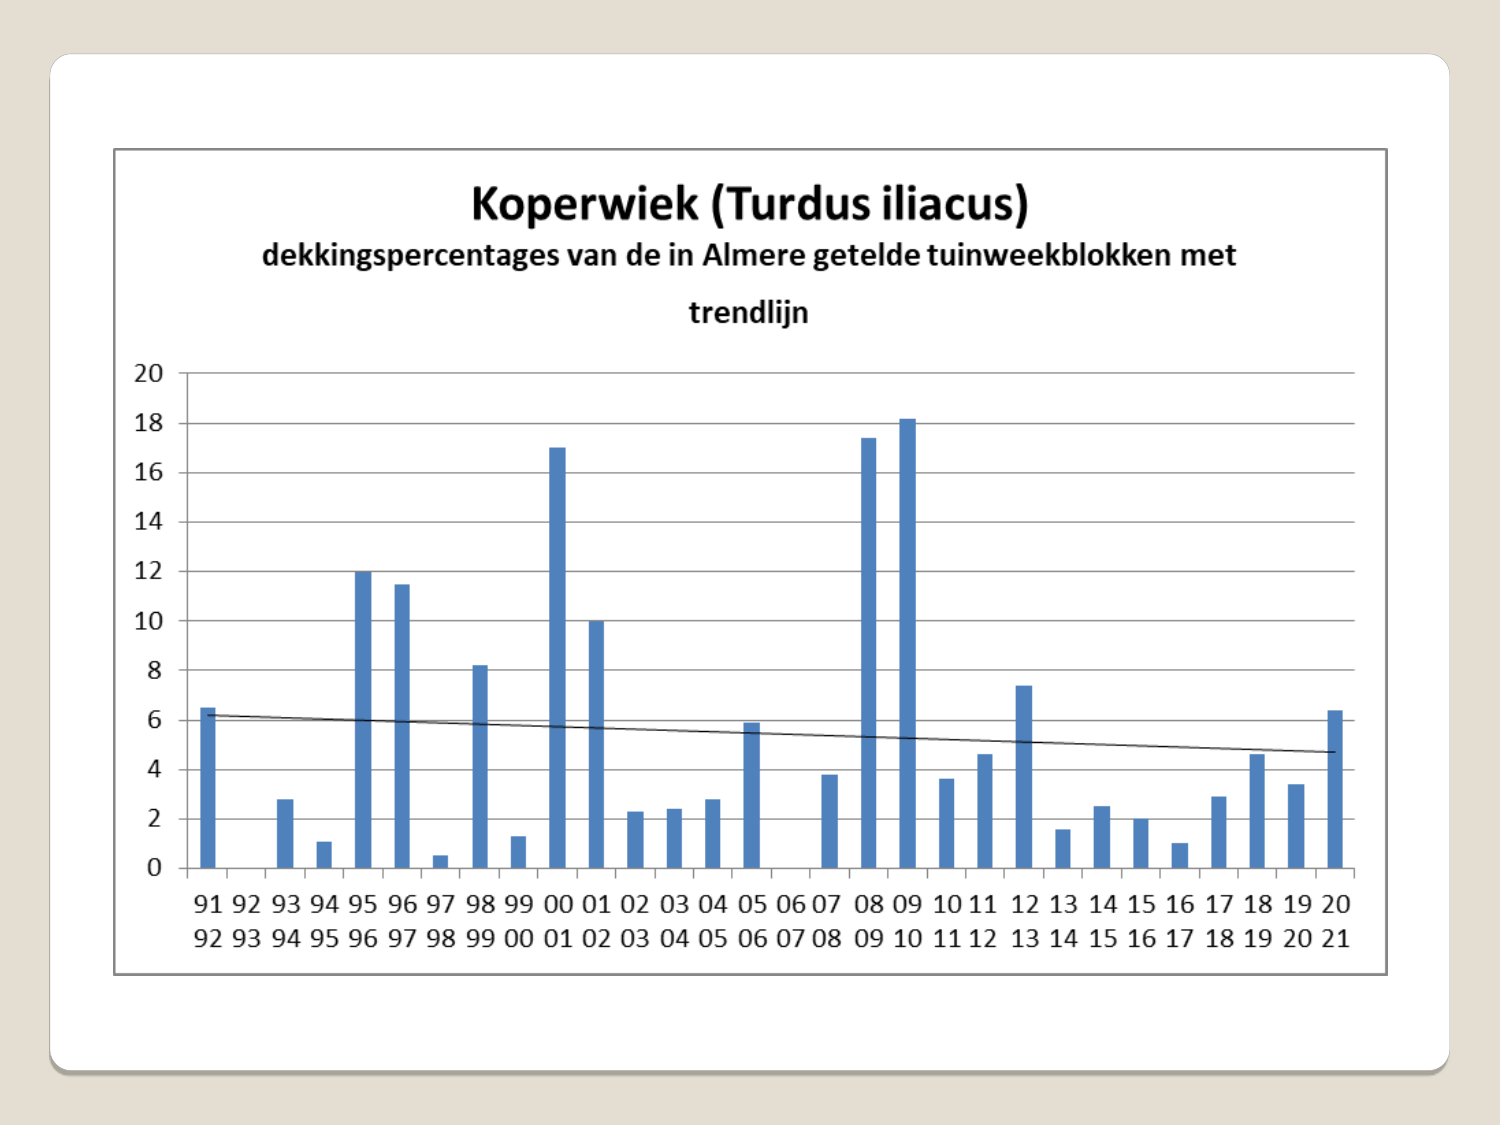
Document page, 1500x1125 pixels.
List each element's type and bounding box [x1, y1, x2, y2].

picture [113, 149, 1388, 976]
